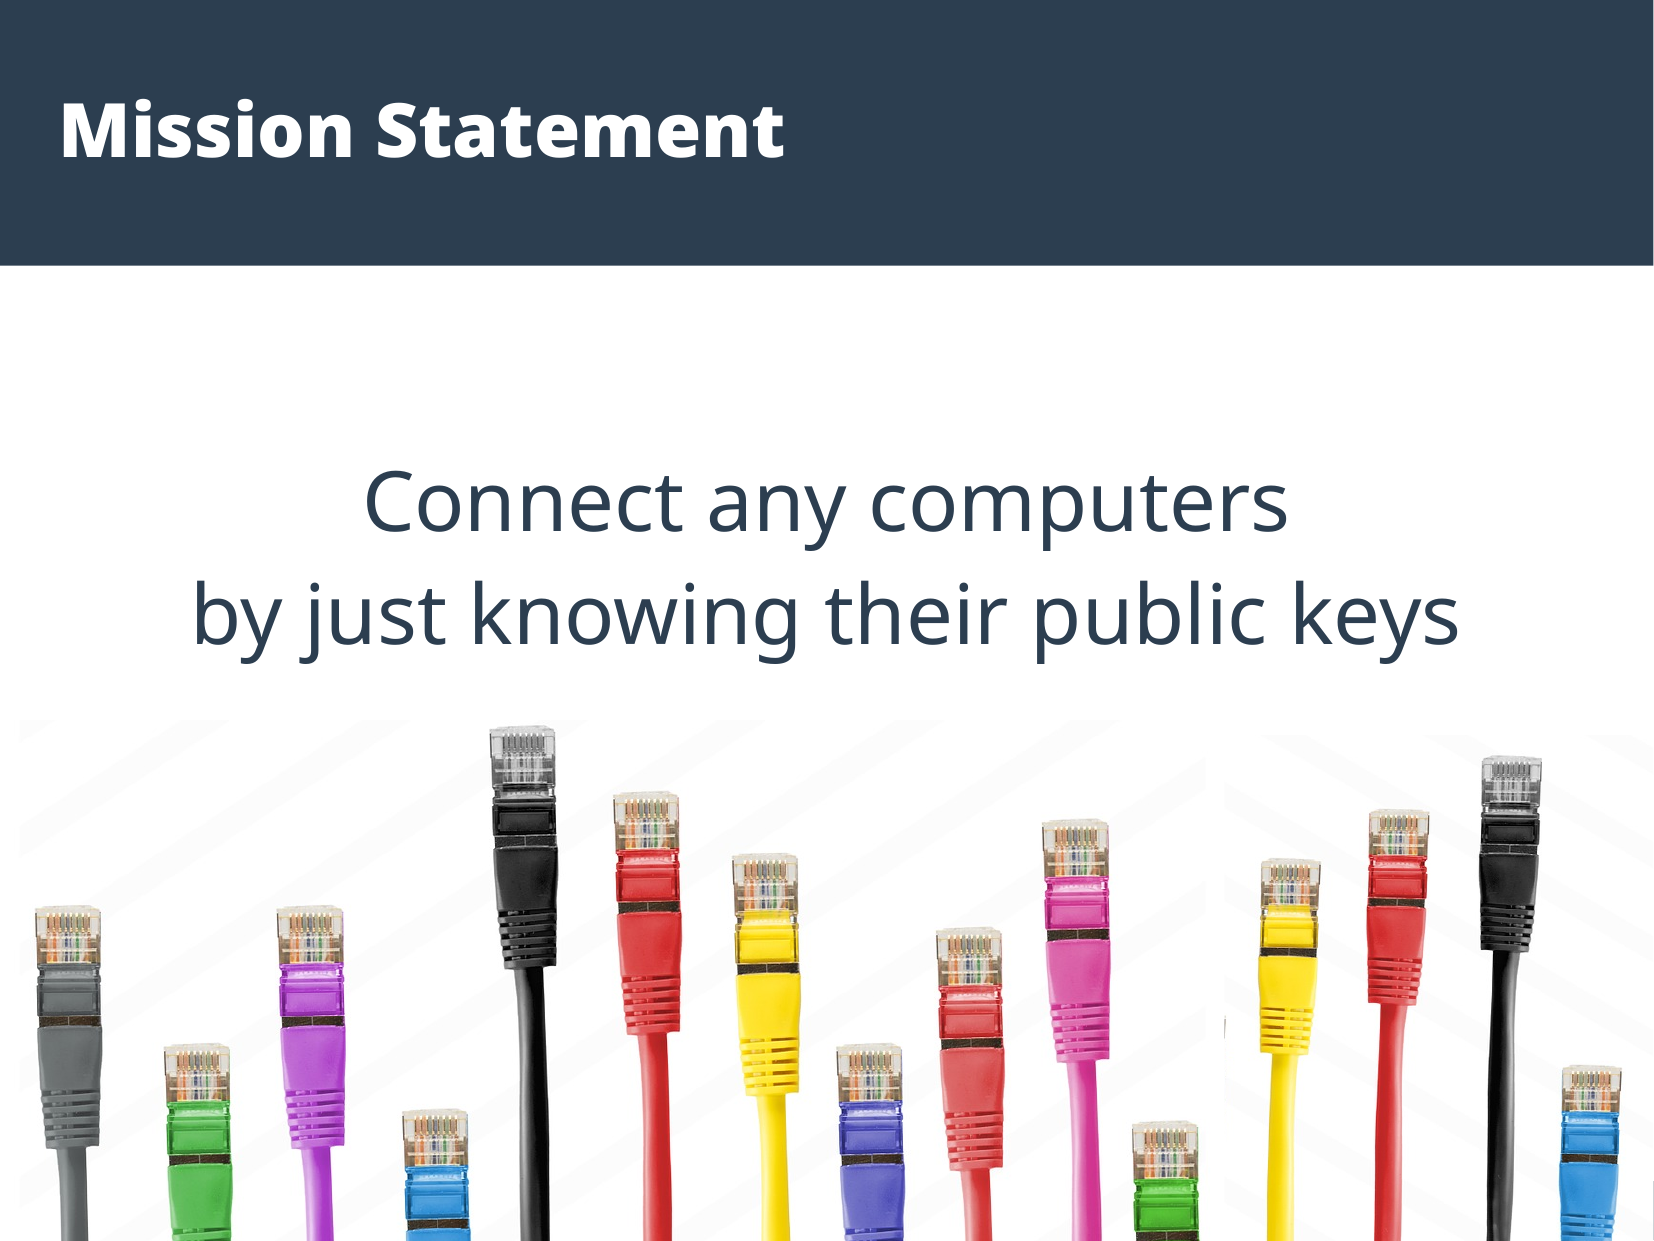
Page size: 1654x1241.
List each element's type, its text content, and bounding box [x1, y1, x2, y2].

title Mission Statement [59, 49, 1595, 207]
text_box Connect any computers by just knowing their public keys [60, 435, 1594, 735]
picture [0, 720, 1654, 1241]
